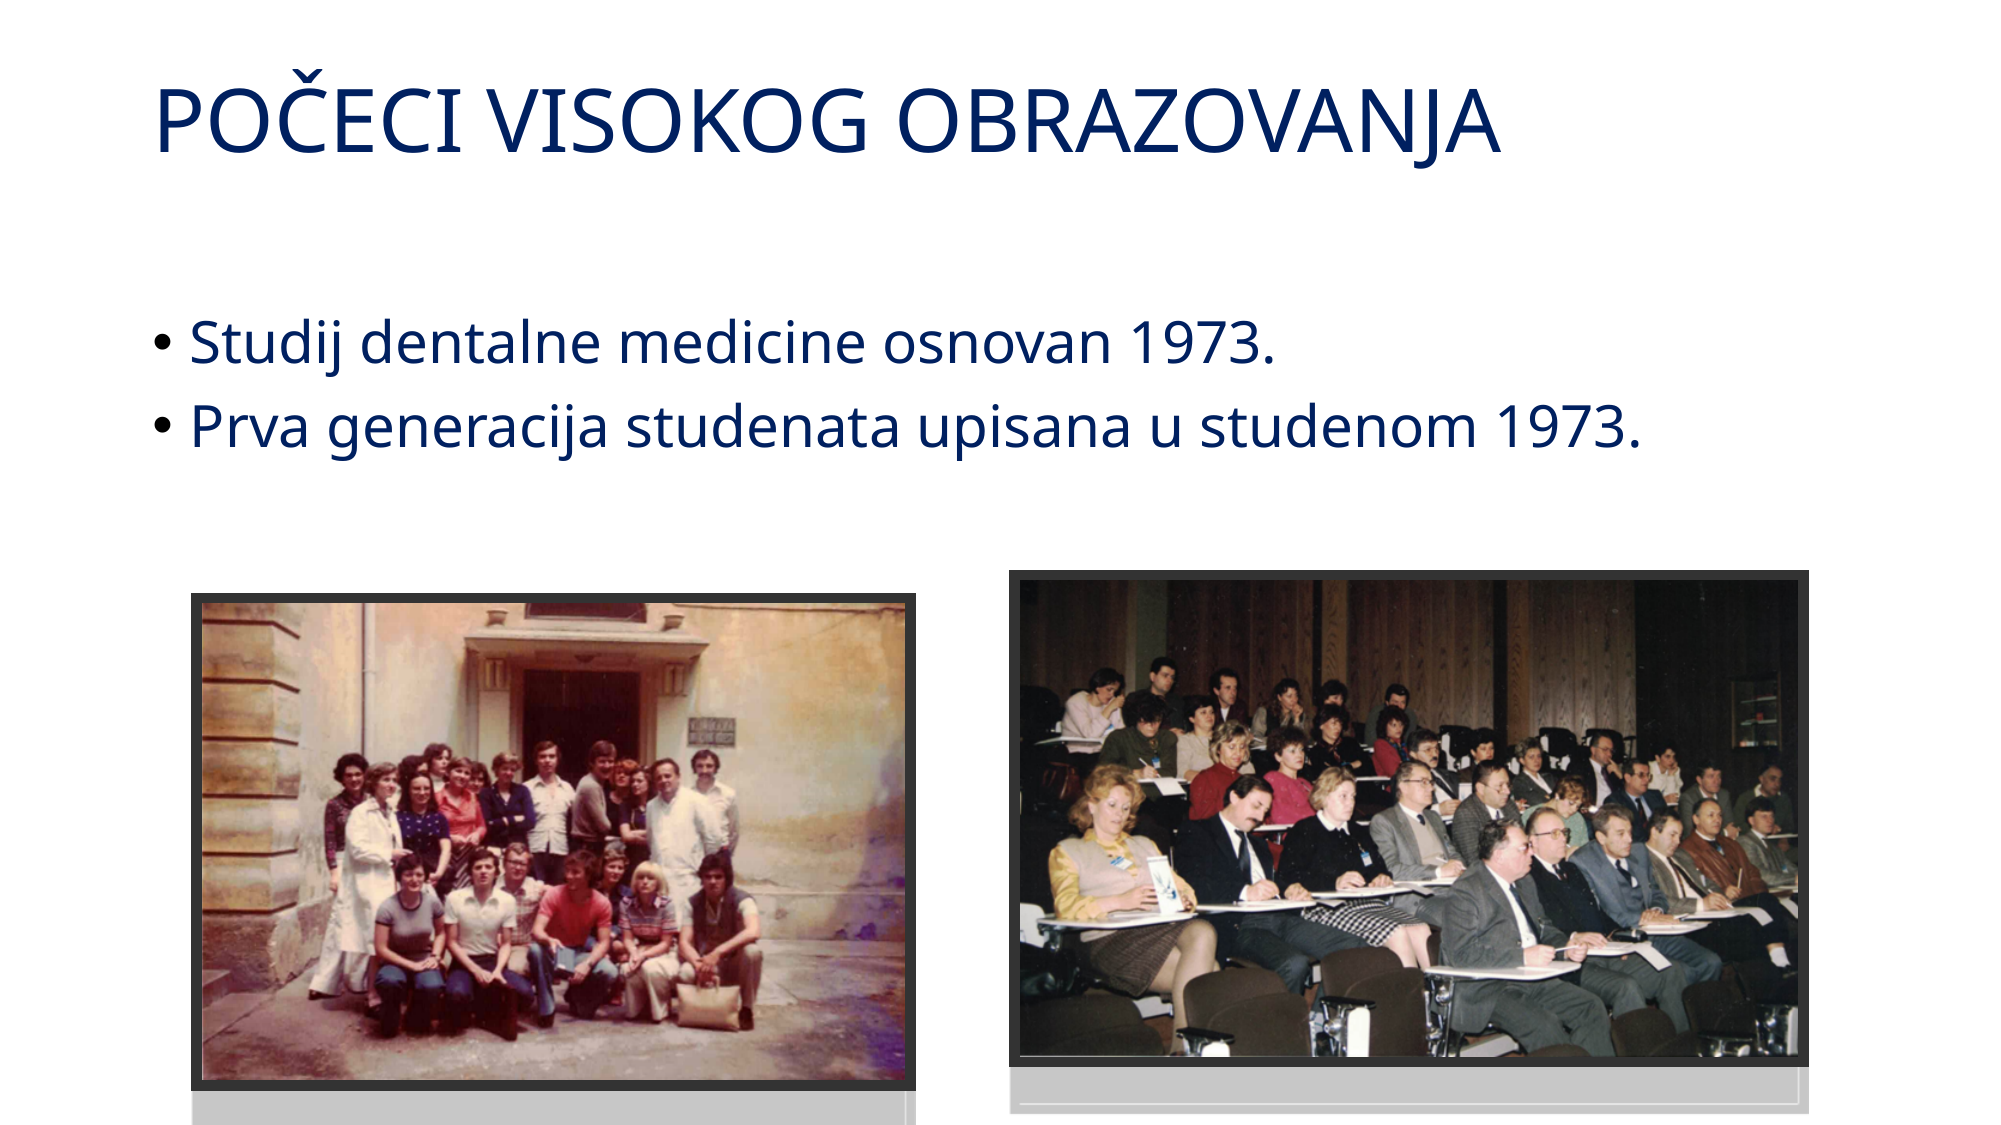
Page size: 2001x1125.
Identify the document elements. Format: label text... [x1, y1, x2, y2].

picture [201, 603, 906, 1081]
title POČECI VISOKOG OBRAZOVANJA [137, 67, 1863, 286]
picture [1019, 579, 1799, 1058]
list Studij dentalne medicine osnovan 1973. Prva generacija studenata upisana u studenom 1973. [137, 305, 1863, 1020]
